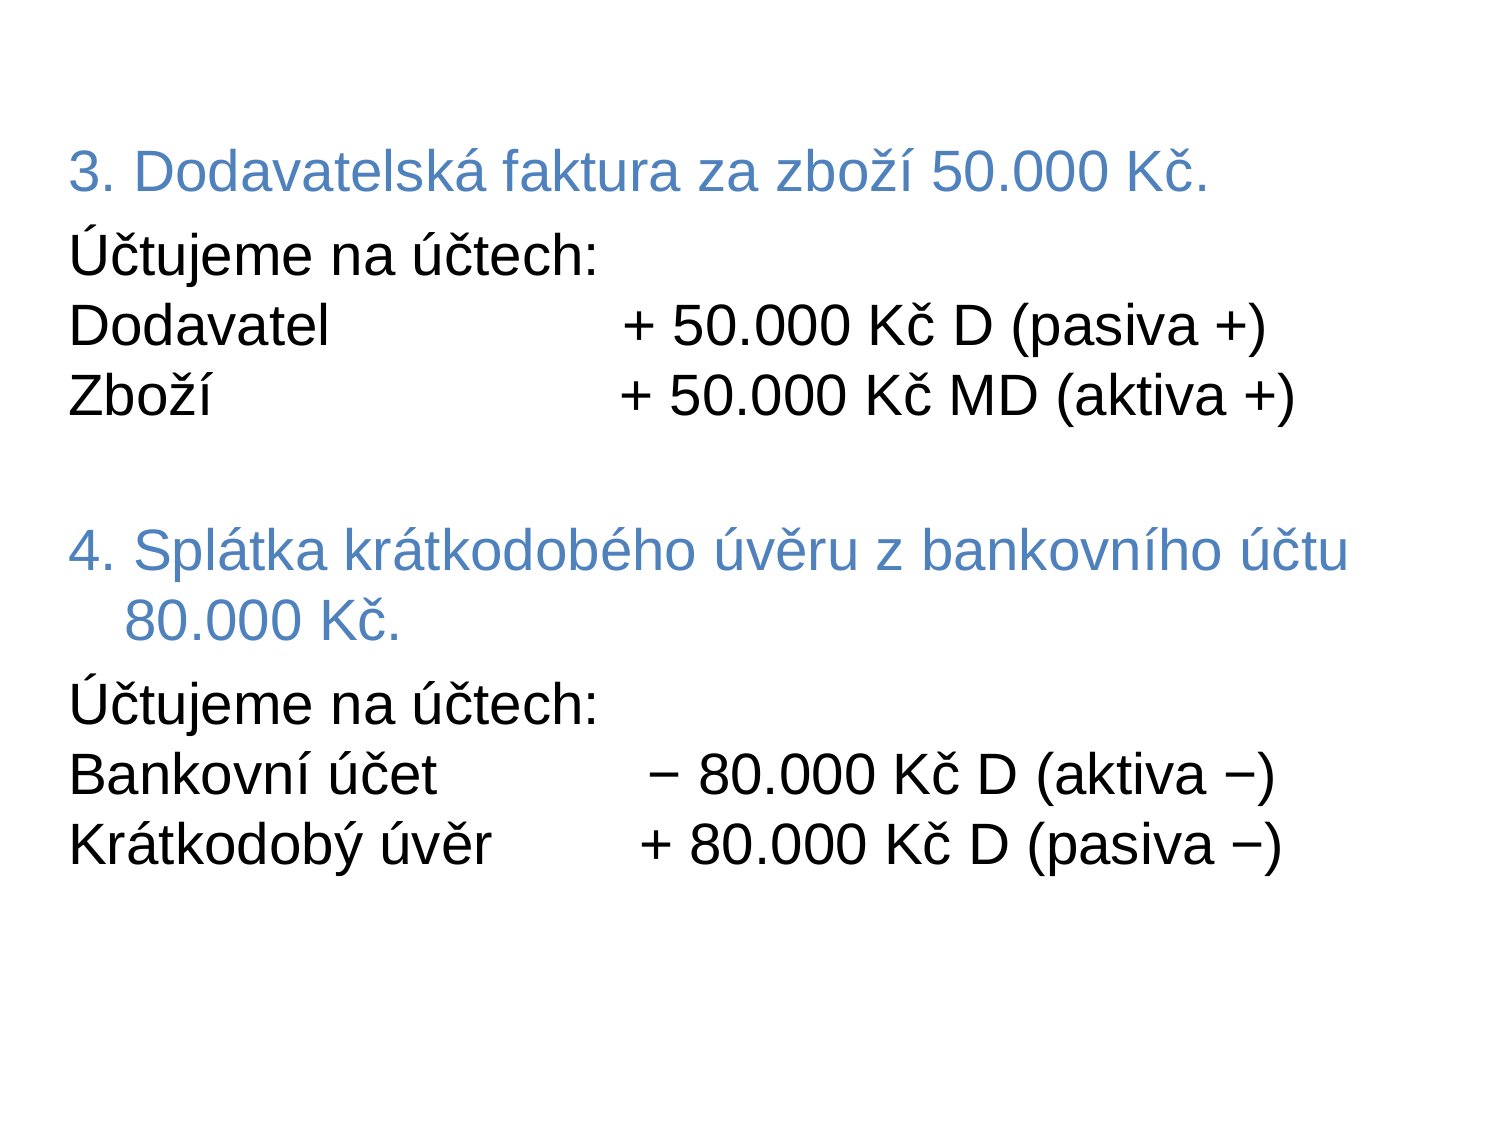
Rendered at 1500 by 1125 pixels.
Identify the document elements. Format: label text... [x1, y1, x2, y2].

list 3. Dodavatelská faktura za zboží 50.000 Kč. Účtujeme na účtech: Dodavatel + 50.000 Kč D (pasiva +) Zboží + 50.000 Kč MD (aktiva +) 4. Splátka krátkodobého úvěru z bankovního účtu 80.000 Kč. Účtujeme na účtech: Bankovní účet − 80.000 Kč D (aktiva −) Krátkodobý úvěr + 80.000 Kč D (pasiva −) [53, 125, 1415, 1034]
